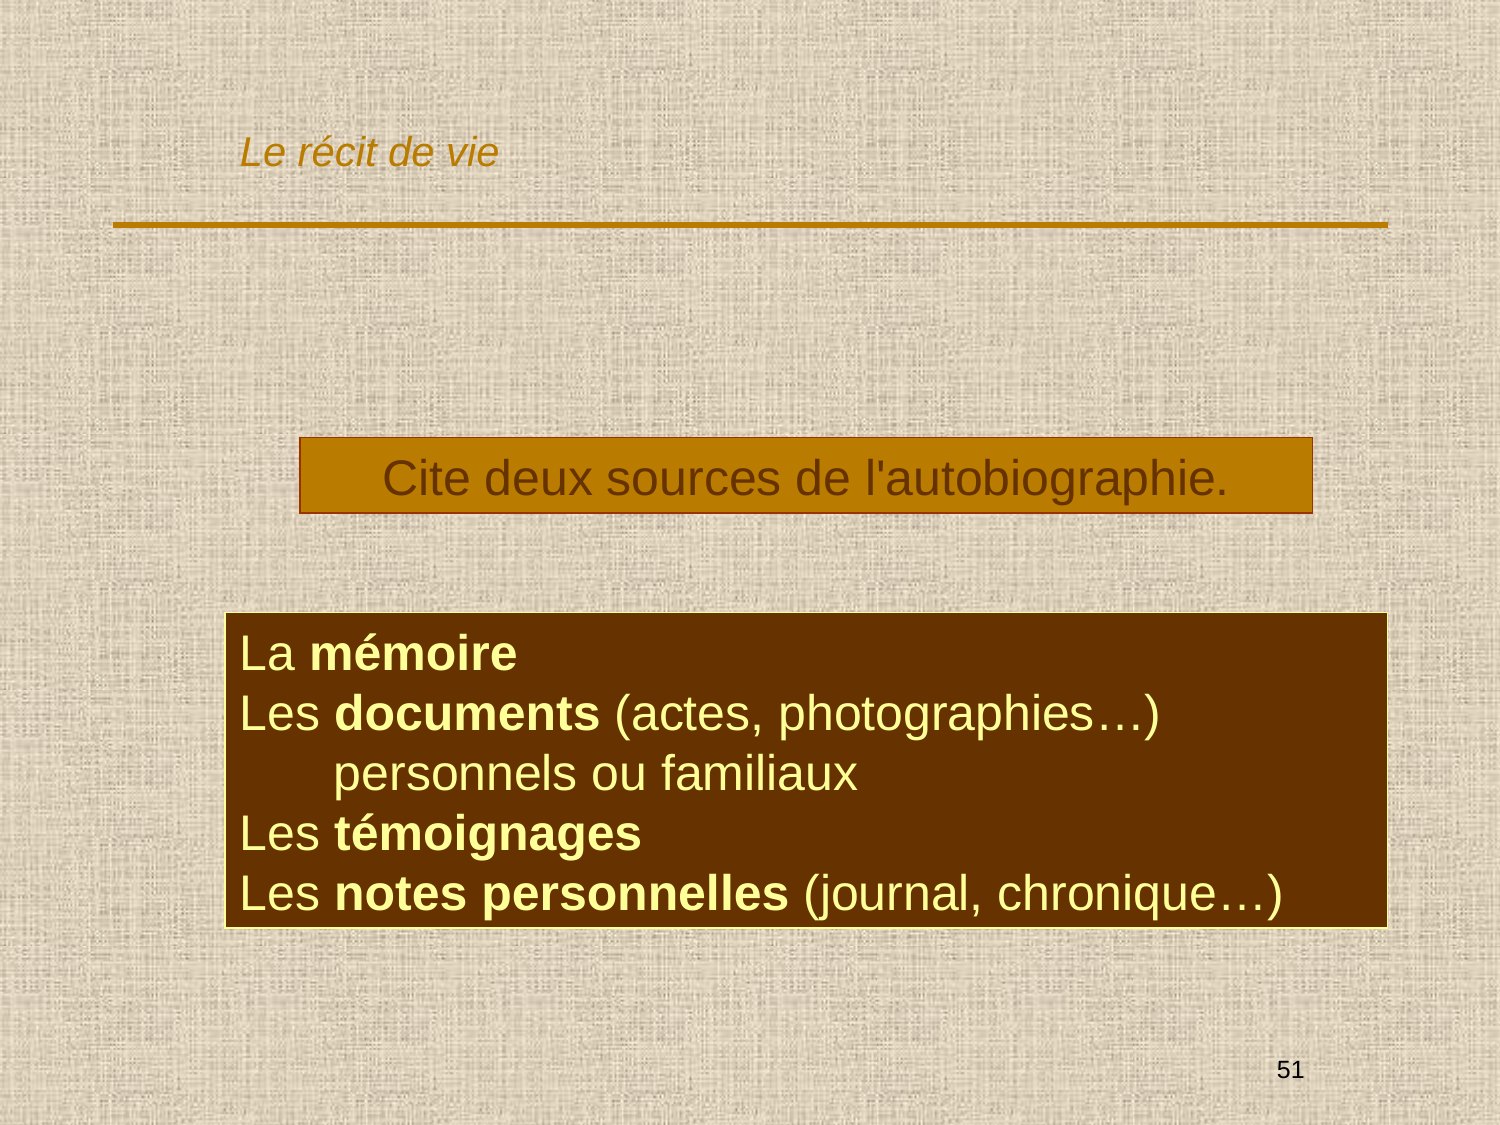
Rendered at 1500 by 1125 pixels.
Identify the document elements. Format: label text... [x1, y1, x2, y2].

text_box La mémoire Les documents (actes, photographies…) personnels ou familiaux Les témoignages Les notes personnelles (journal, chronique…) [224, 612, 1388, 928]
text_box Cite deux sources de l'autobiographie. [299, 437, 1313, 513]
text_box Le récit de vie [224, 116, 515, 183]
picture [0, 0, 1500, 1125]
